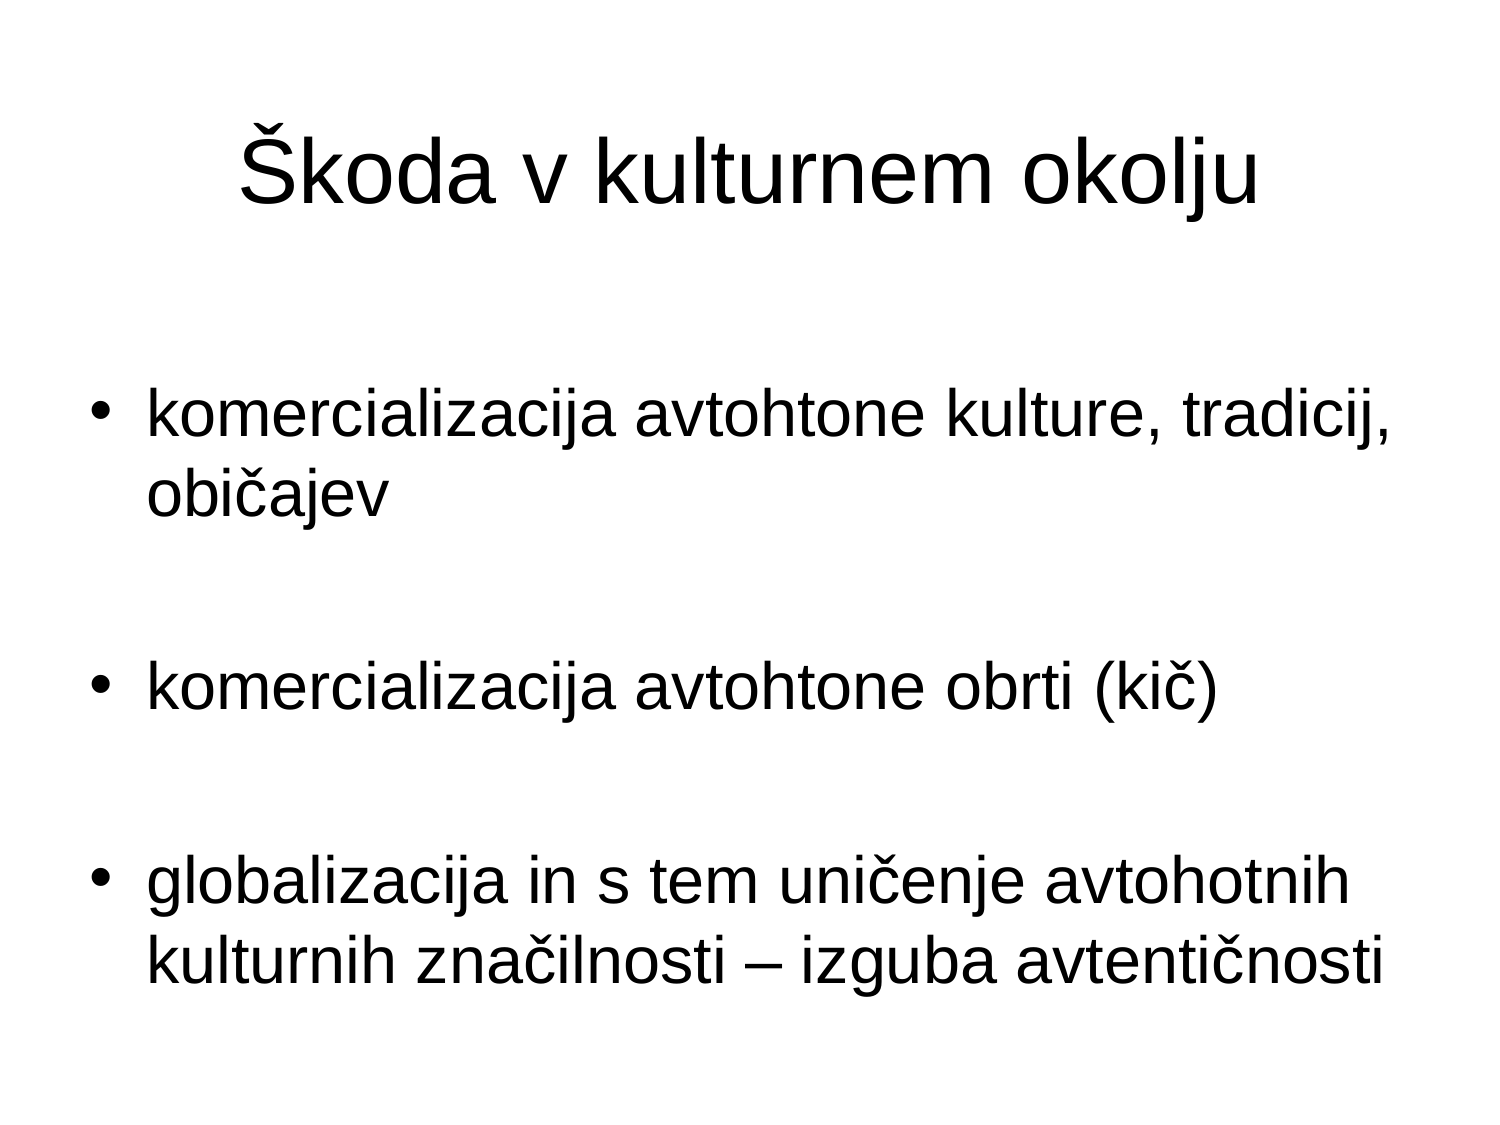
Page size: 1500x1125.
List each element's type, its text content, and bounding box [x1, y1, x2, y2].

list komercializacija avtohtone kulture, tradicij, običajev komercializacija avtohtone obrti (kič) globalizacija in s tem uničenje avtohotnih kulturnih značilnosti – izguba avtentičnosti [75, 361, 1426, 1006]
title Škoda v kulturnem okolju [75, 100, 1426, 233]
